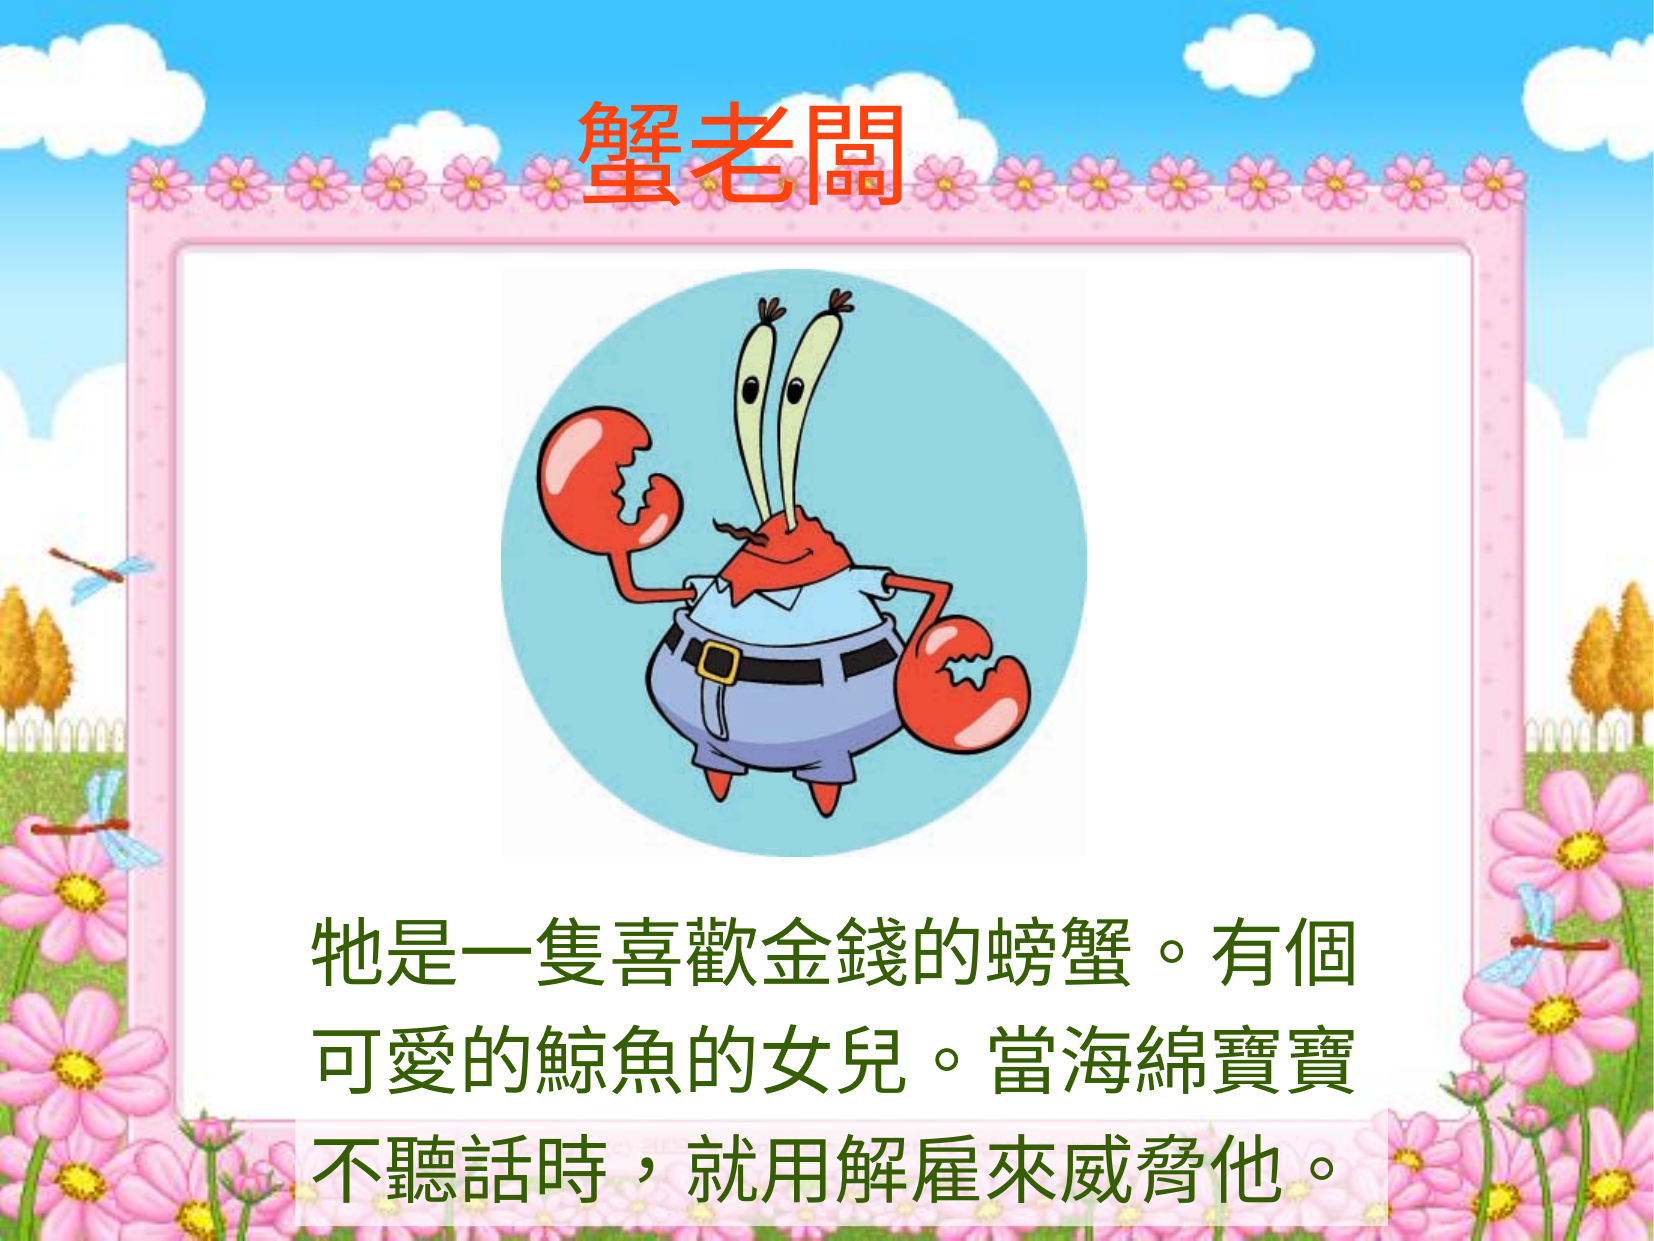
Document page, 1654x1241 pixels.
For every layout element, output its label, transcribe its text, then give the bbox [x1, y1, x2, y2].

picture [0, 0, 1654, 1241]
text_box 蟹老闆 [324, 59, 1152, 187]
text_box 牠是一隻喜歡金錢的螃蟹。有個可愛的鯨魚的女兒。當海綿寶寶不聽話時，就用解雇來威脅他。 [295, 885, 1388, 1161]
